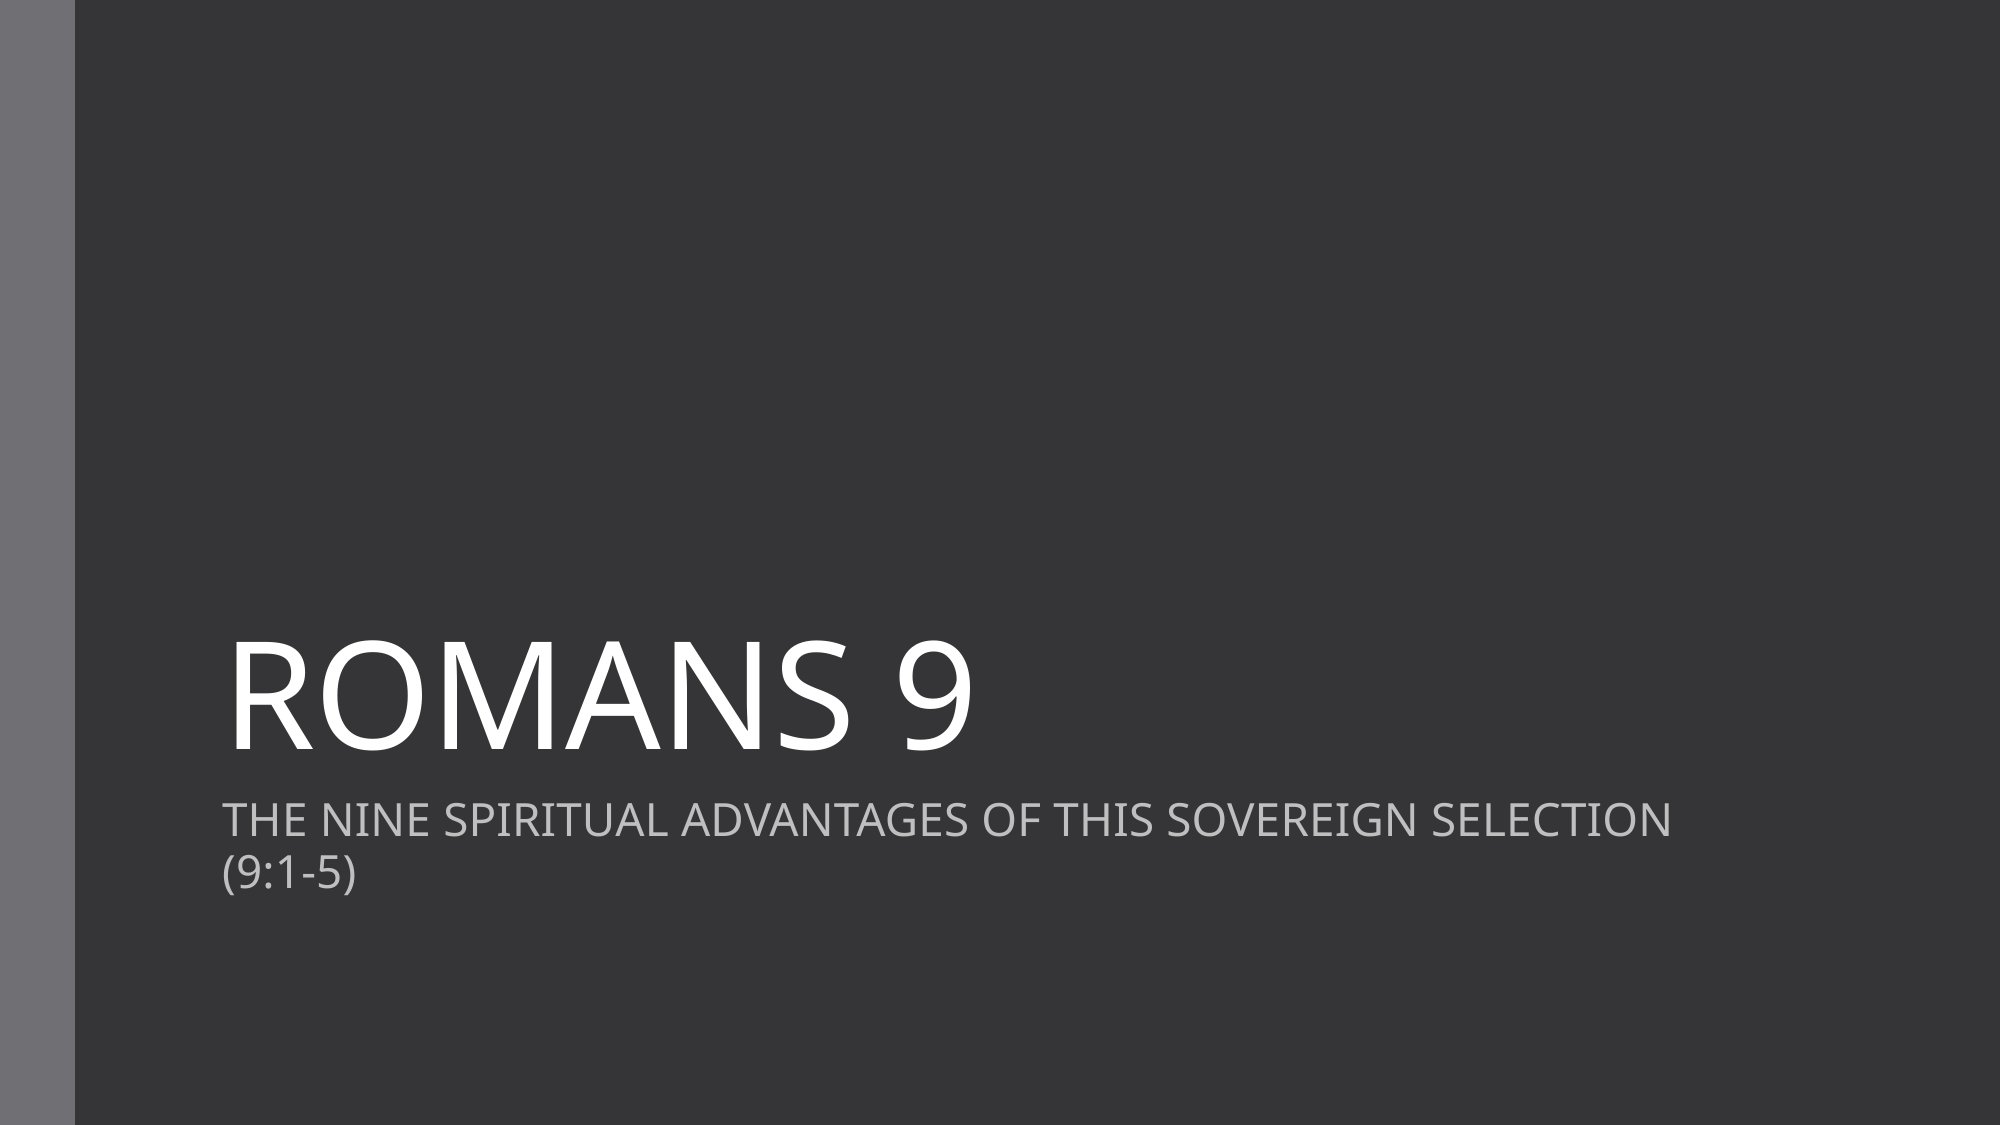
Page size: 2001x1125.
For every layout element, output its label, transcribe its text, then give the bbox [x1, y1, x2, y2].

subtitle THE NINE SPIRITUAL ADVANTAGES OF THIS SOVEREIGN SELECTION (9:1-5) [206, 787, 1752, 1066]
title ROMANS 9 [206, 124, 1752, 787]
